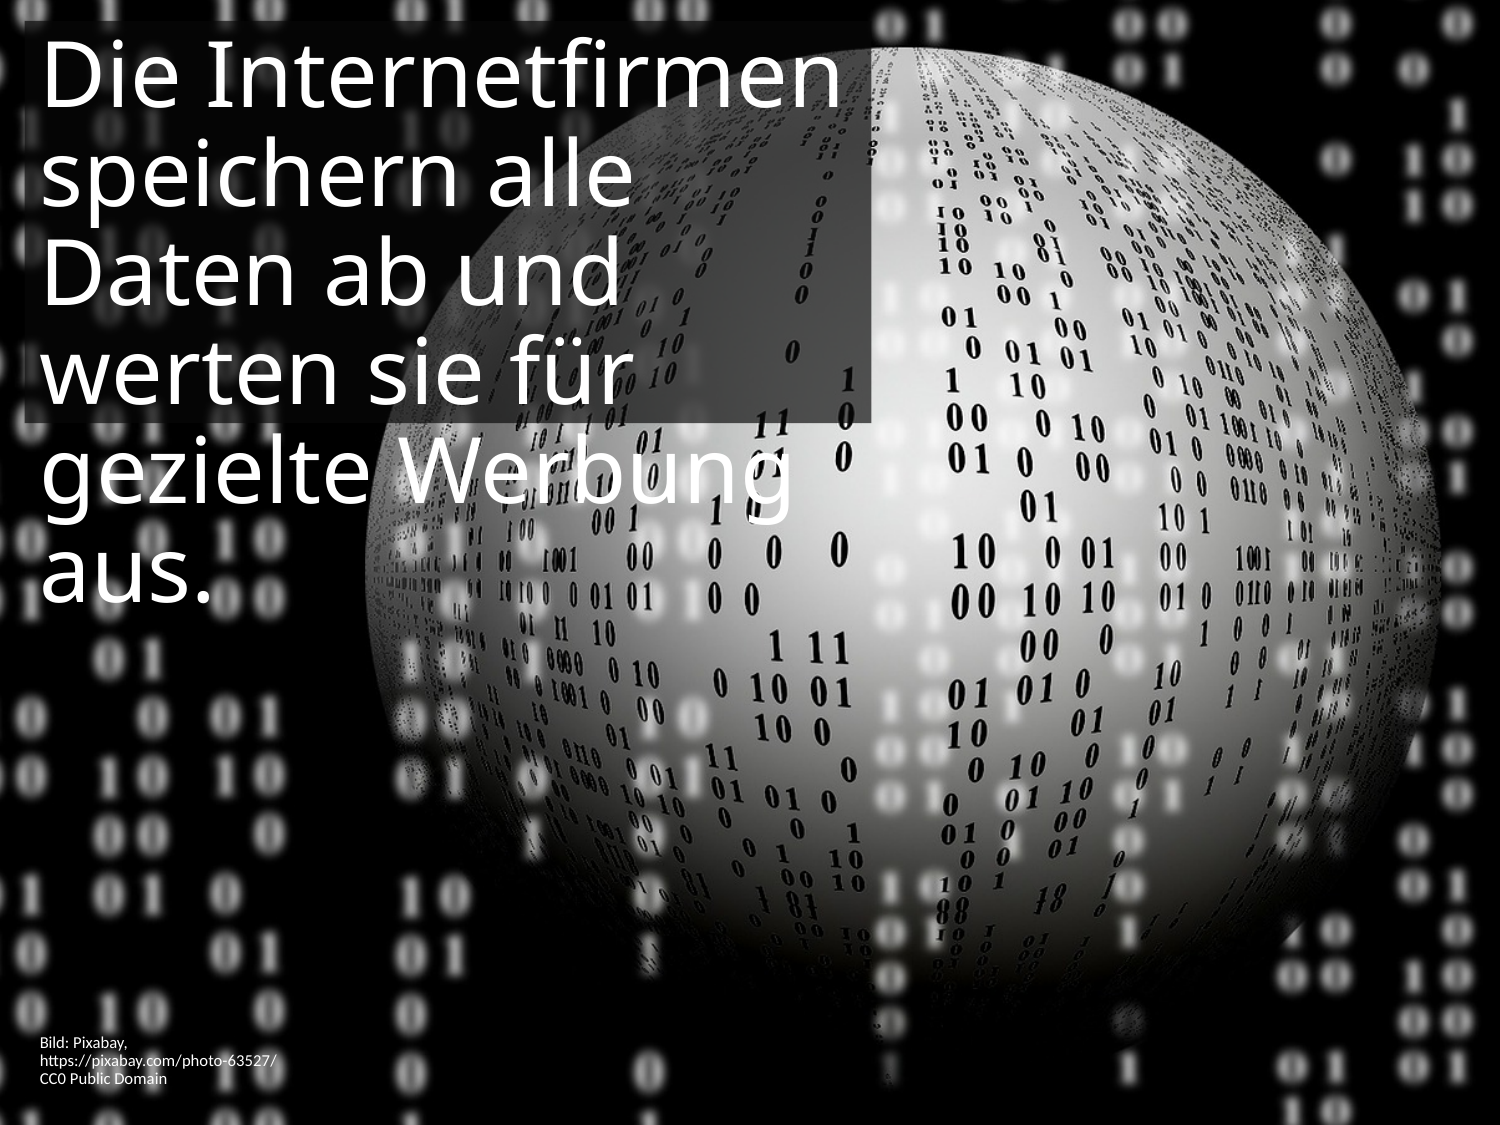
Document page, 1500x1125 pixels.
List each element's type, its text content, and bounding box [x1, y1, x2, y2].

title Die Internetfirmen speichern alle Daten ab und werten sie für gezielte Werbung aus. [24, 20, 872, 424]
text_box Bild: Pixabay, https://pixabay.com/photo-63527/ CC0 Public Domain [24, 1027, 312, 1125]
picture [0, 0, 1500, 1125]
